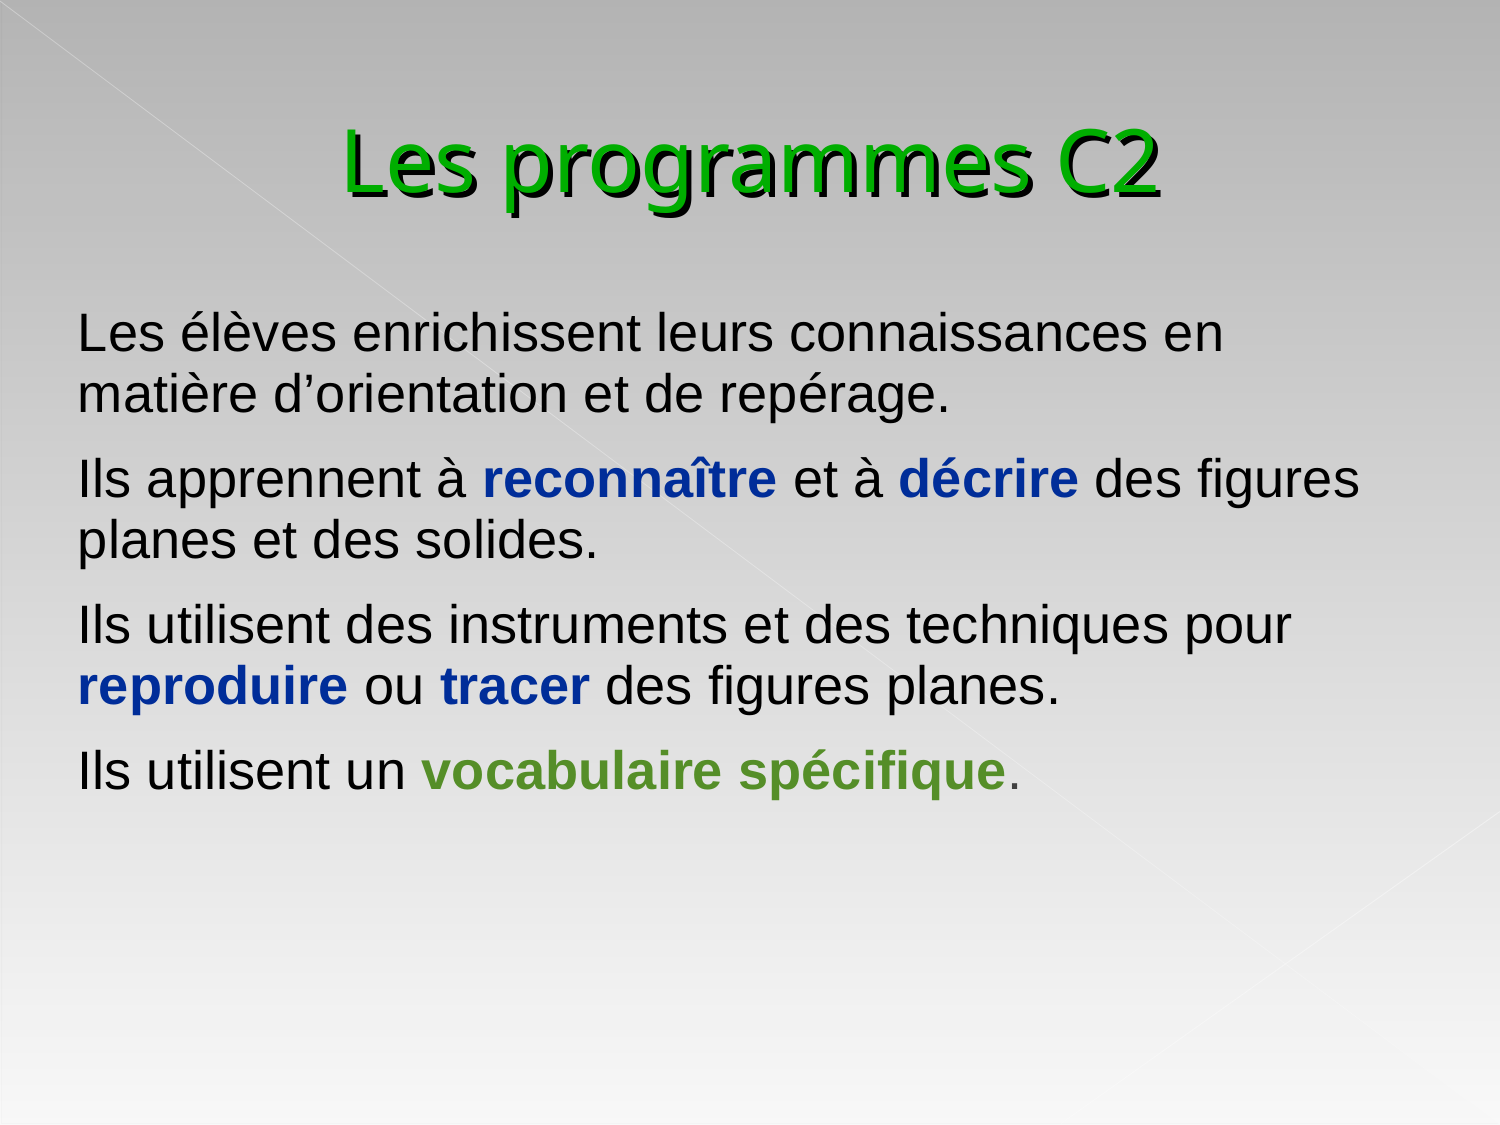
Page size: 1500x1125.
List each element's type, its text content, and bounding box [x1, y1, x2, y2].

title Les programmes C2 [75, 43, 1426, 274]
subtitle Les élèves enrichissent leurs connaissances en matière d’orientation et de repérage. Ils apprennent à reconnaître et à décrire des figures planes et des solides. Ils utilisent des instruments et des techniques pour reproduire ou tracer des figures planes. Ils utilisent un vocabulaire spécifique. [67, 177, 1418, 928]
